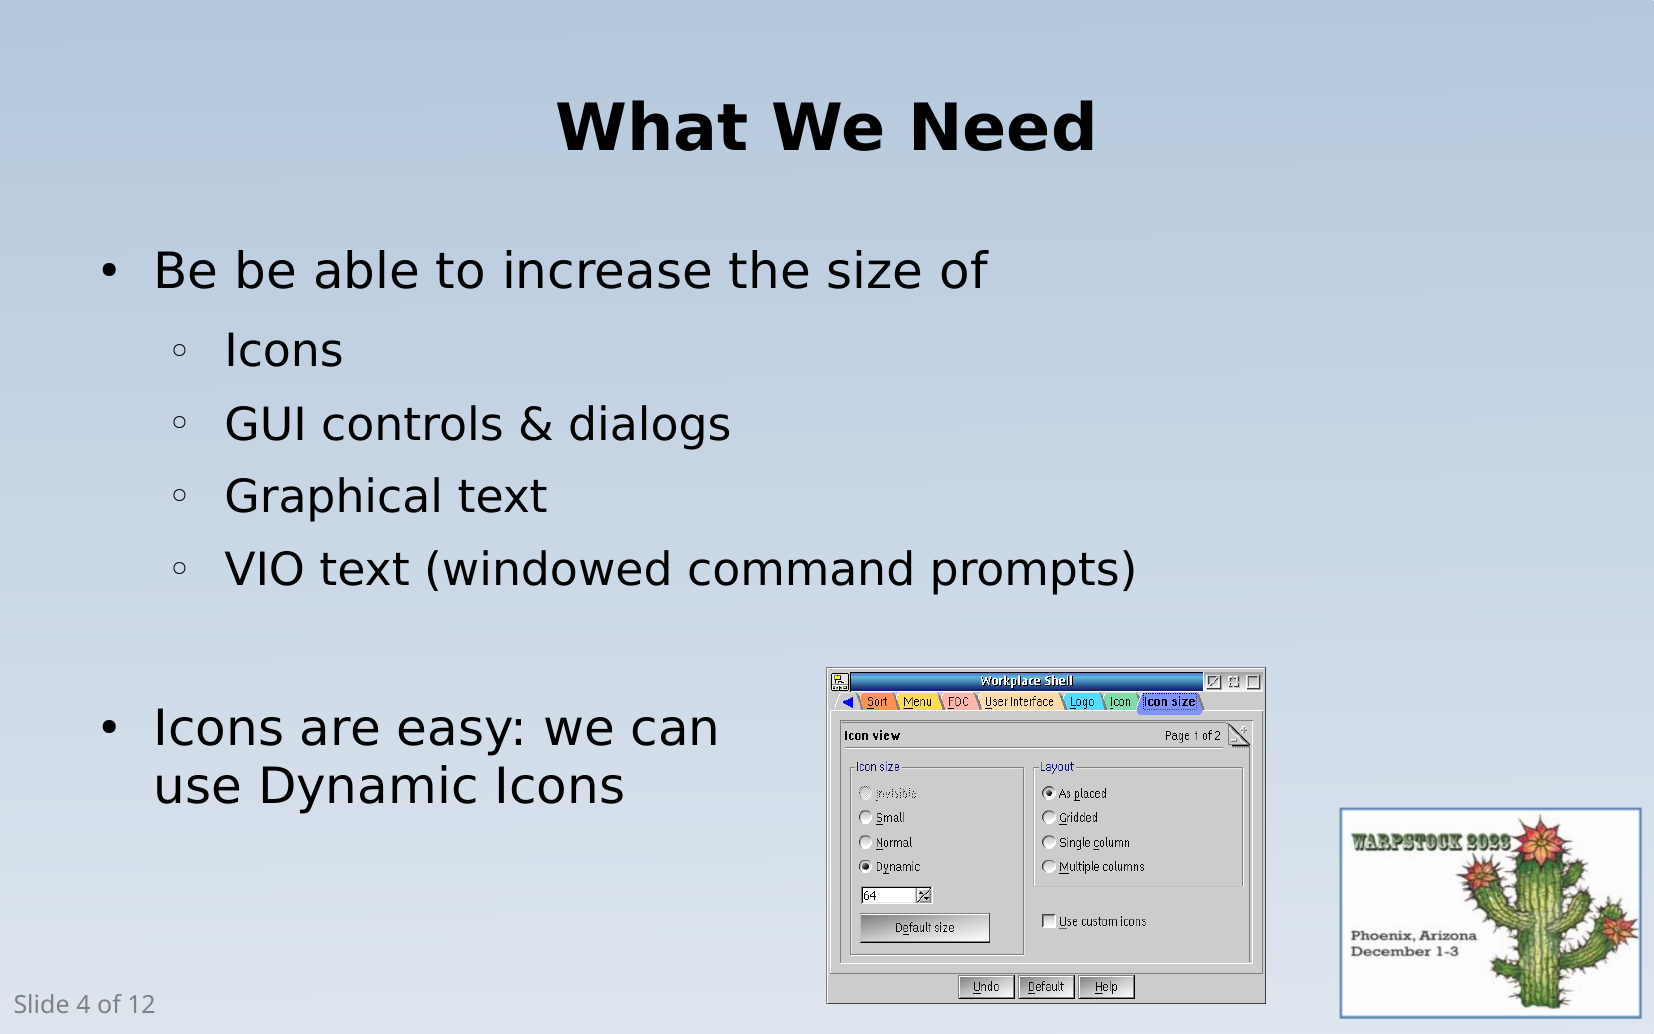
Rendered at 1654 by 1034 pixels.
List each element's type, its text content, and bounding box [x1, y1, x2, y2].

picture [826, 667, 1266, 1004]
title What We Need [82, 41, 1571, 214]
picture [1343, 811, 1639, 1015]
list Be be able to increase the size of Icons GUI controls & dialogs Graphical text VIO text (windowed command prompts) Icons are easy: we can use Dynamic Icons [82, 241, 1329, 842]
